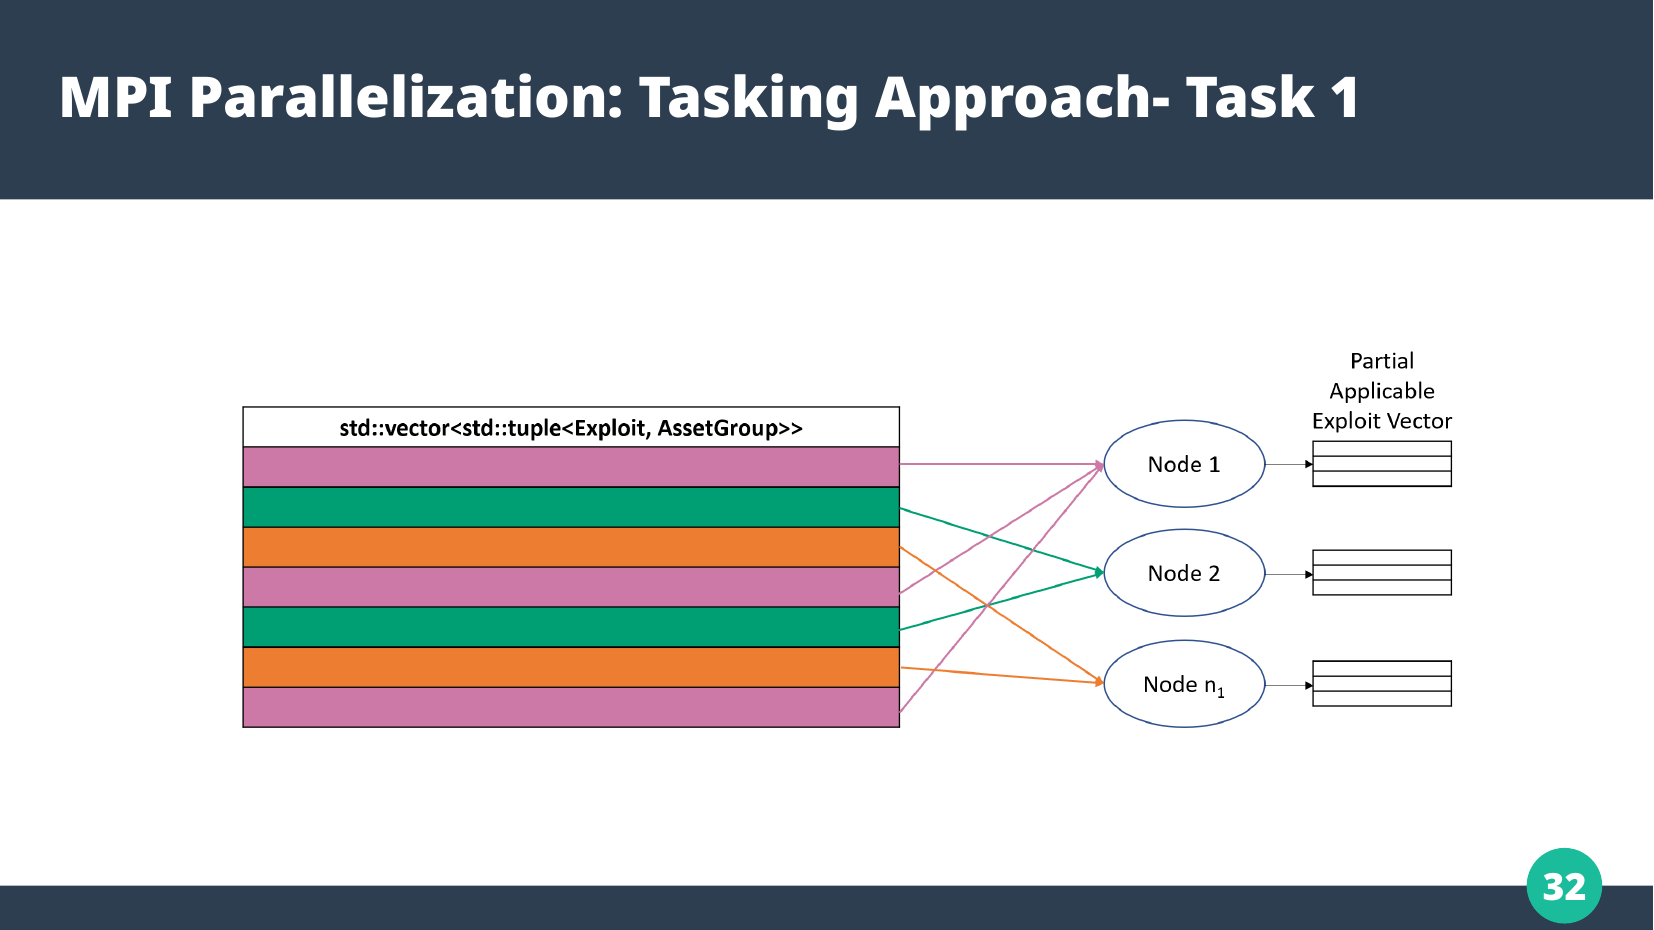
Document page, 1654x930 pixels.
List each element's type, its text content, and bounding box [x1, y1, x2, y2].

title MPI Parallelization: Tasking Approach- Task 1 [58, 36, 1594, 156]
picture [225, 337, 1466, 748]
